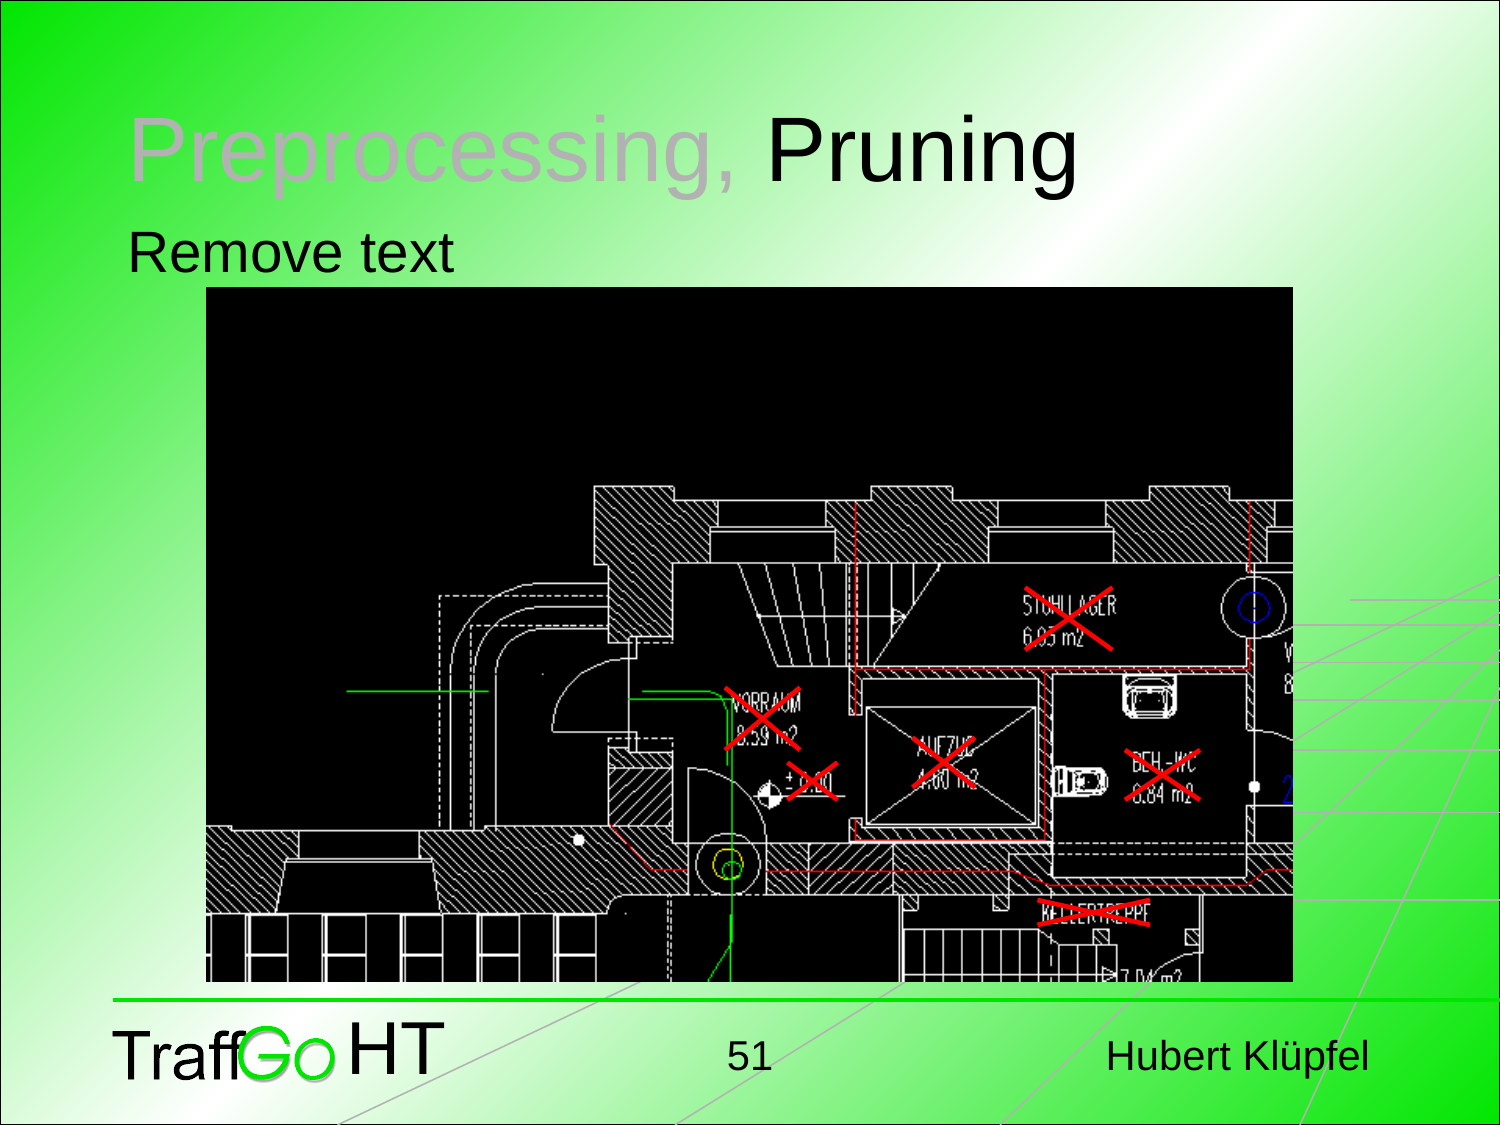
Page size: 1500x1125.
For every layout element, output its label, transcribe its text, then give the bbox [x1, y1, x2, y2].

picture [112, 1024, 338, 1085]
picture [206, 287, 1293, 982]
title Preprocessing, Pruning [112, 87, 1388, 212]
list Remove text [112, 212, 1388, 301]
